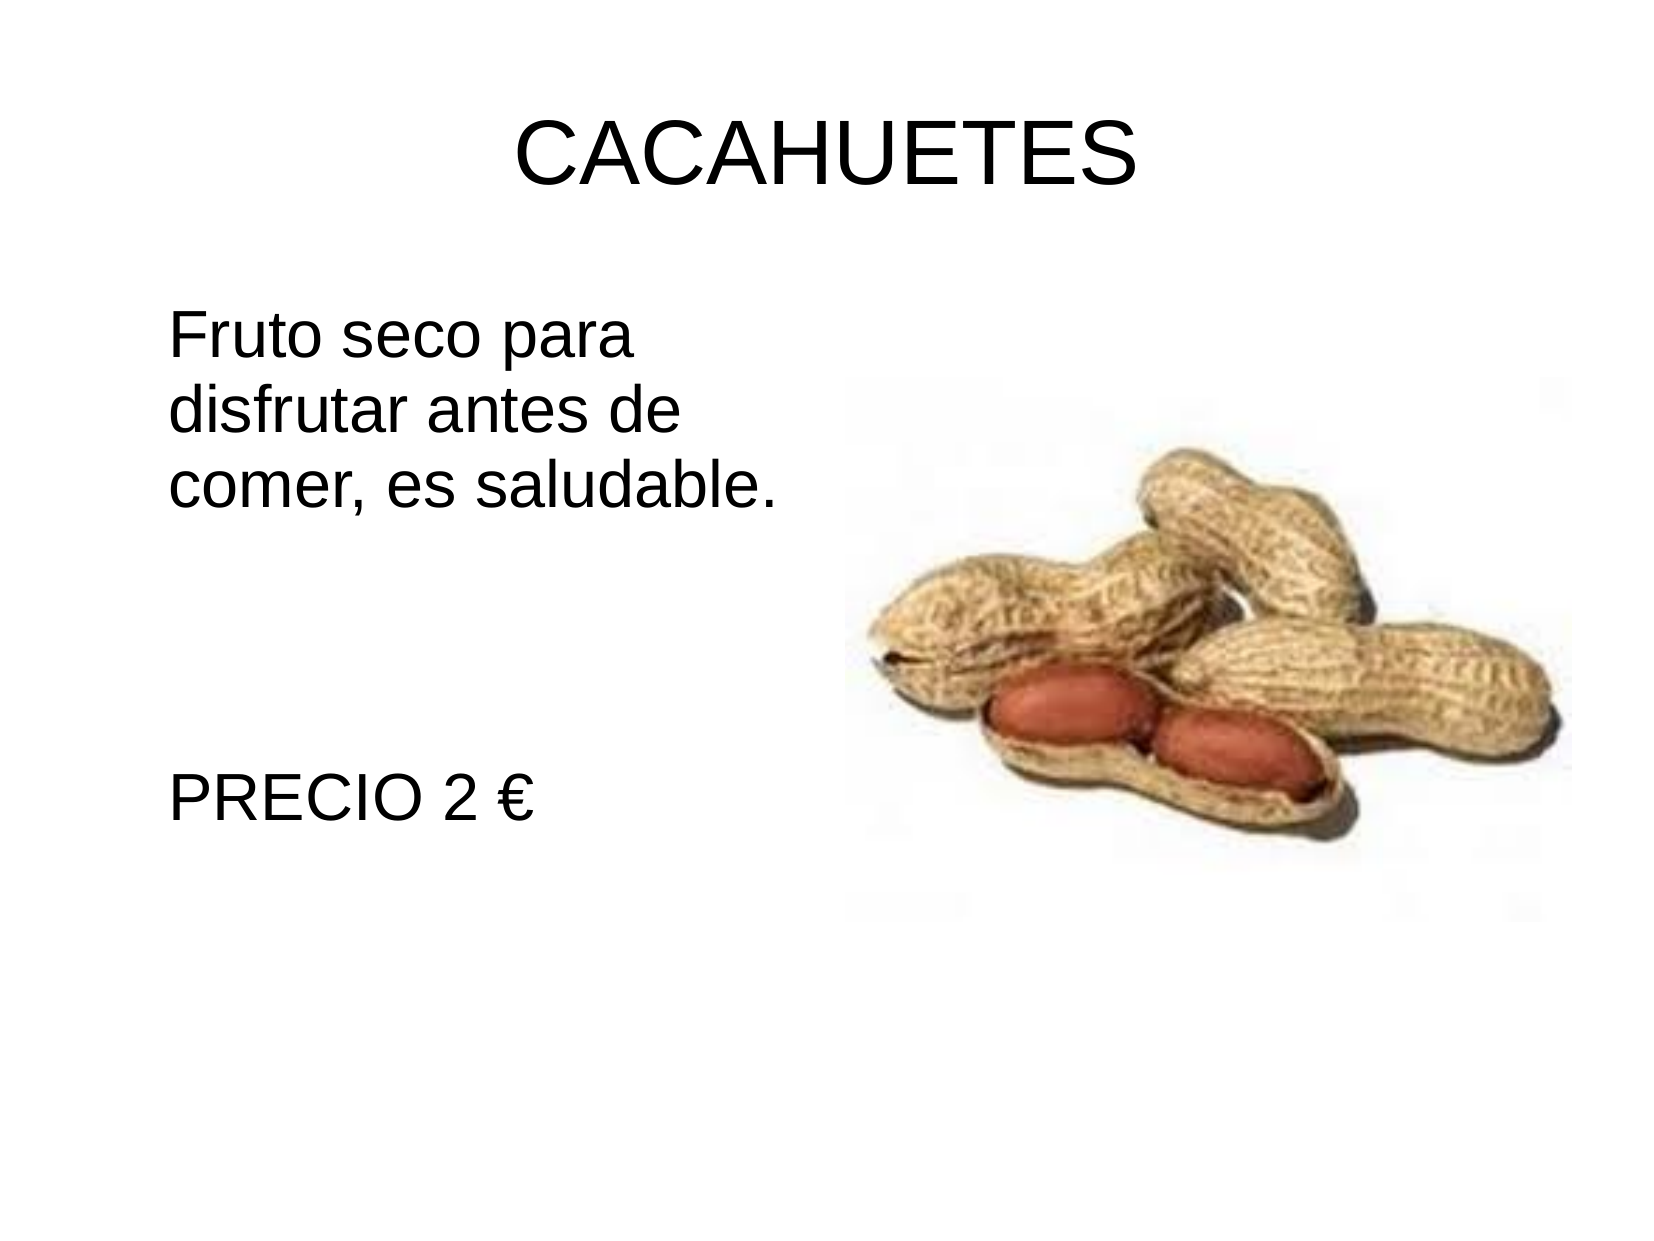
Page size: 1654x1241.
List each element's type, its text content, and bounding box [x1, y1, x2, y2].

title CACAHUETES [82, 49, 1571, 257]
picture [845, 377, 1572, 922]
list Fruto seco para disfrutar antes de comer, es saludable. PRECIO 2 € [82, 290, 809, 1010]
